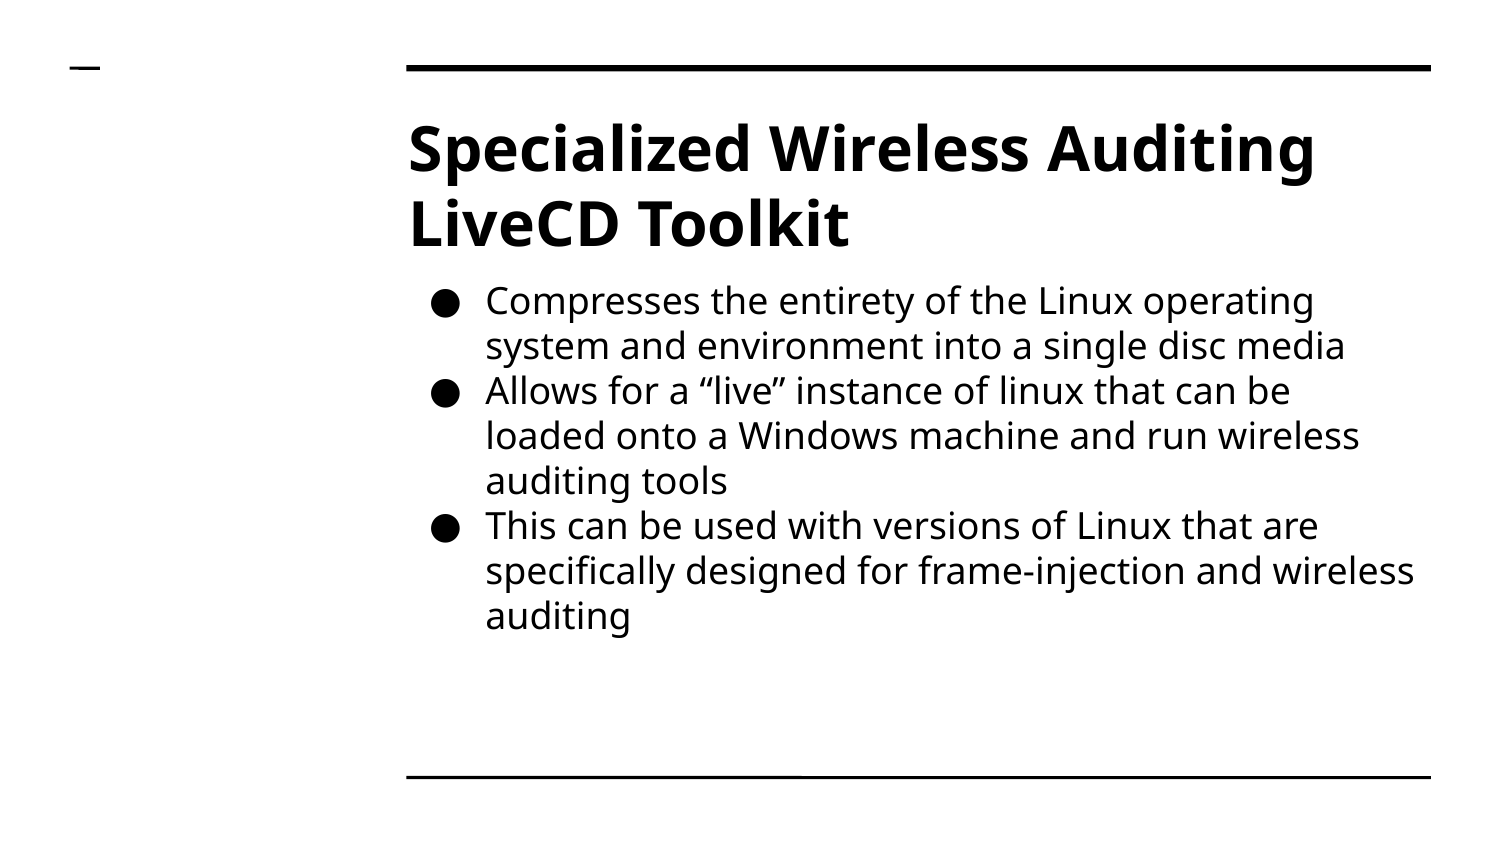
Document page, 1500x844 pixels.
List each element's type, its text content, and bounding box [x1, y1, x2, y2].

list Compresses the entirety of the Linux operating system and environment into a single disc media Allows for a “live” instance of linux that can be loaded onto a Windows machine and run wireless auditing tools This can be used with versions of Linux that are specifically designed for frame-injection and wireless auditing [395, 261, 1433, 755]
title Specialized Wireless Auditing LiveCD Toolkit [393, 94, 1431, 199]
